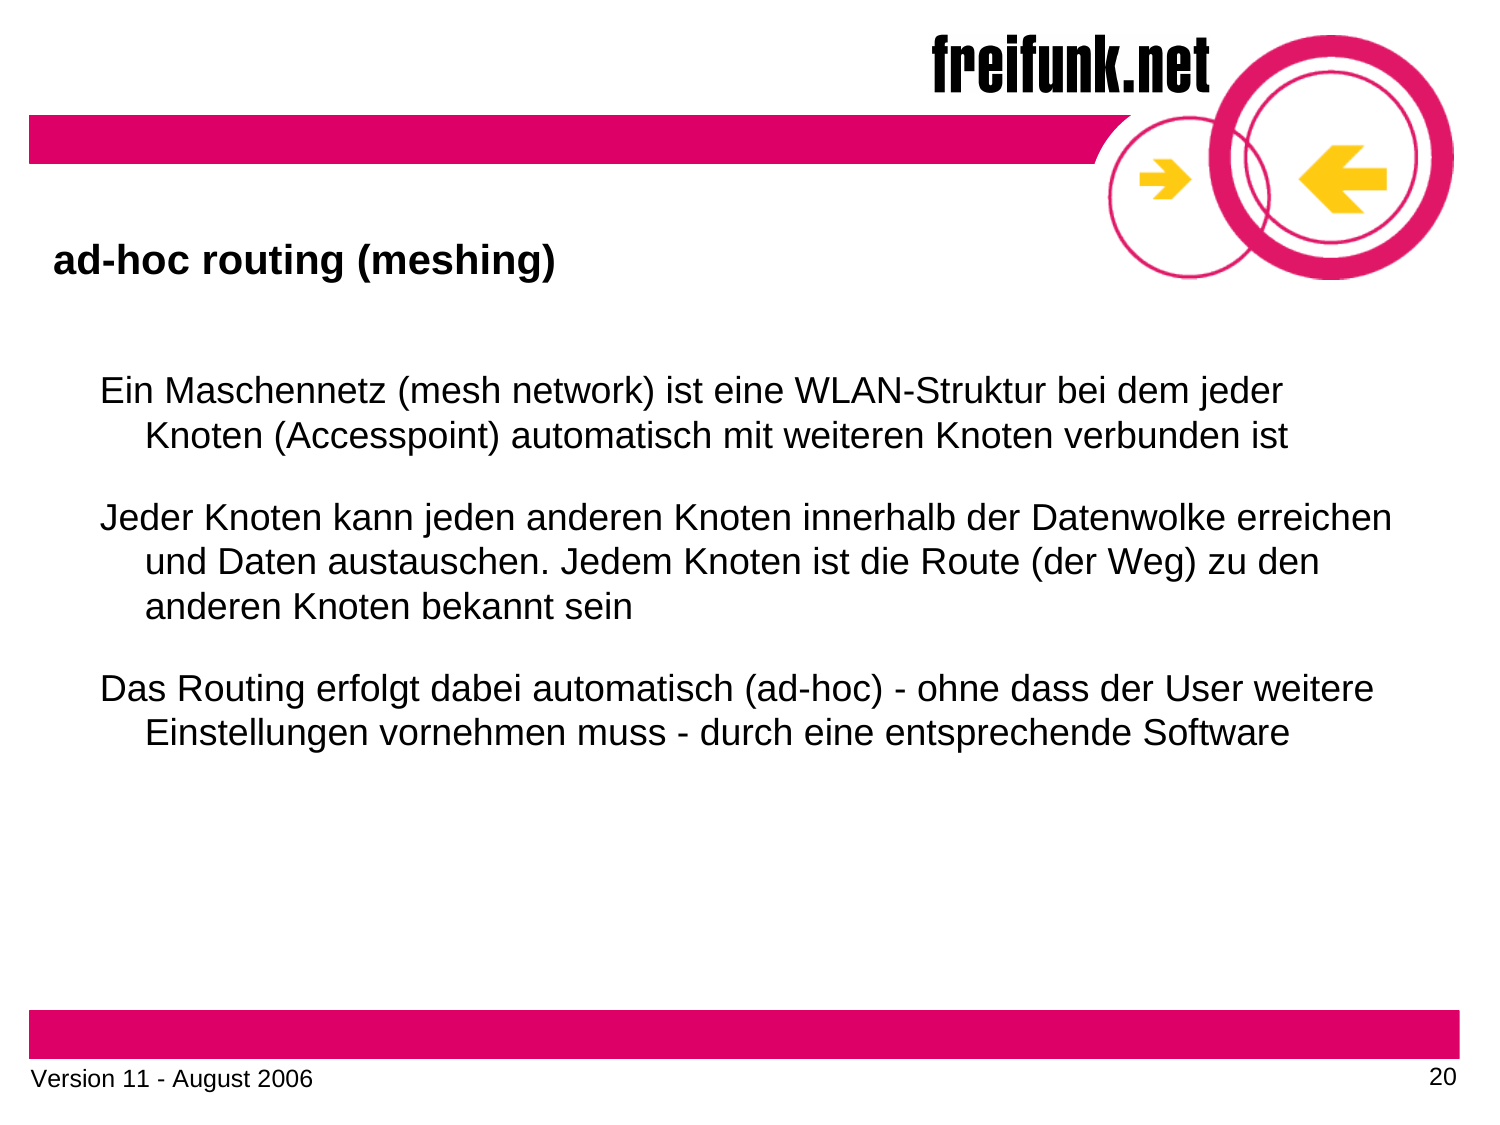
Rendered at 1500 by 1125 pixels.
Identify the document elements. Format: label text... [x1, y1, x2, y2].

text_box Ein Maschennetz (mesh network) ist eine WLAN-Struktur bei dem jeder Knoten (Accesspoint) automatisch mit weiteren Knoten verbunden ist Jeder Knoten kann jeden anderen Knoten innerhalb der Datenwolke erreichen und Daten austauschen. Jedem Knoten ist die Route (der Weg) zu den anderen Knoten bekannt sein Das Routing erfolgt dabei automatisch (ad-hoc) - ohne dass der User weitere Einstellungen vornehmen muss - durch eine entsprechende Software [70, 366, 1411, 1111]
text_box ad-hoc routing (meshing) [53, 233, 1046, 313]
picture [932, 34, 1454, 280]
